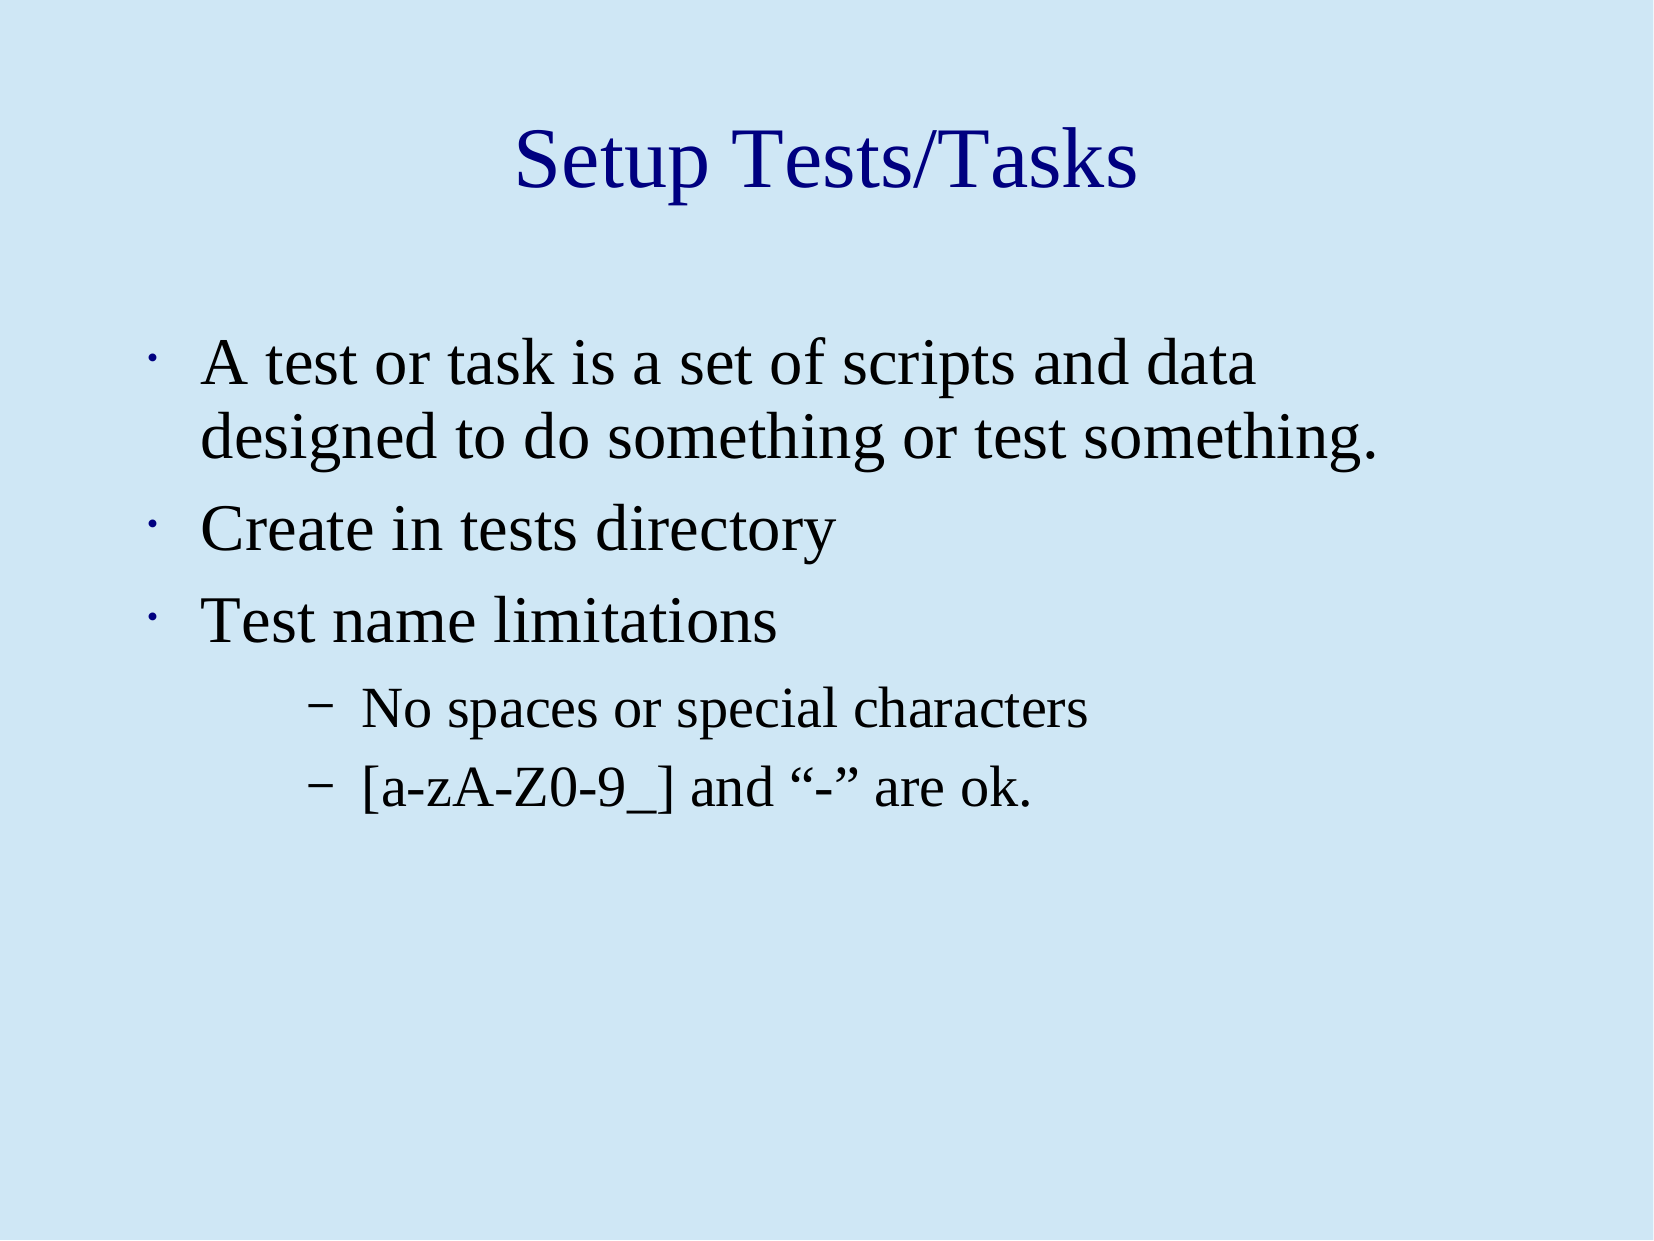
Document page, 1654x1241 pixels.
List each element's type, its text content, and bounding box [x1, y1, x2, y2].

list A test or task is a set of scripts and data designed to do something or test something. Create in tests directory Test name limitations No spaces or special characters [a-zA-Z0-9_] and “-” are ok. [129, 324, 1489, 1045]
title Setup Tests/Tasks [82, 55, 1571, 263]
